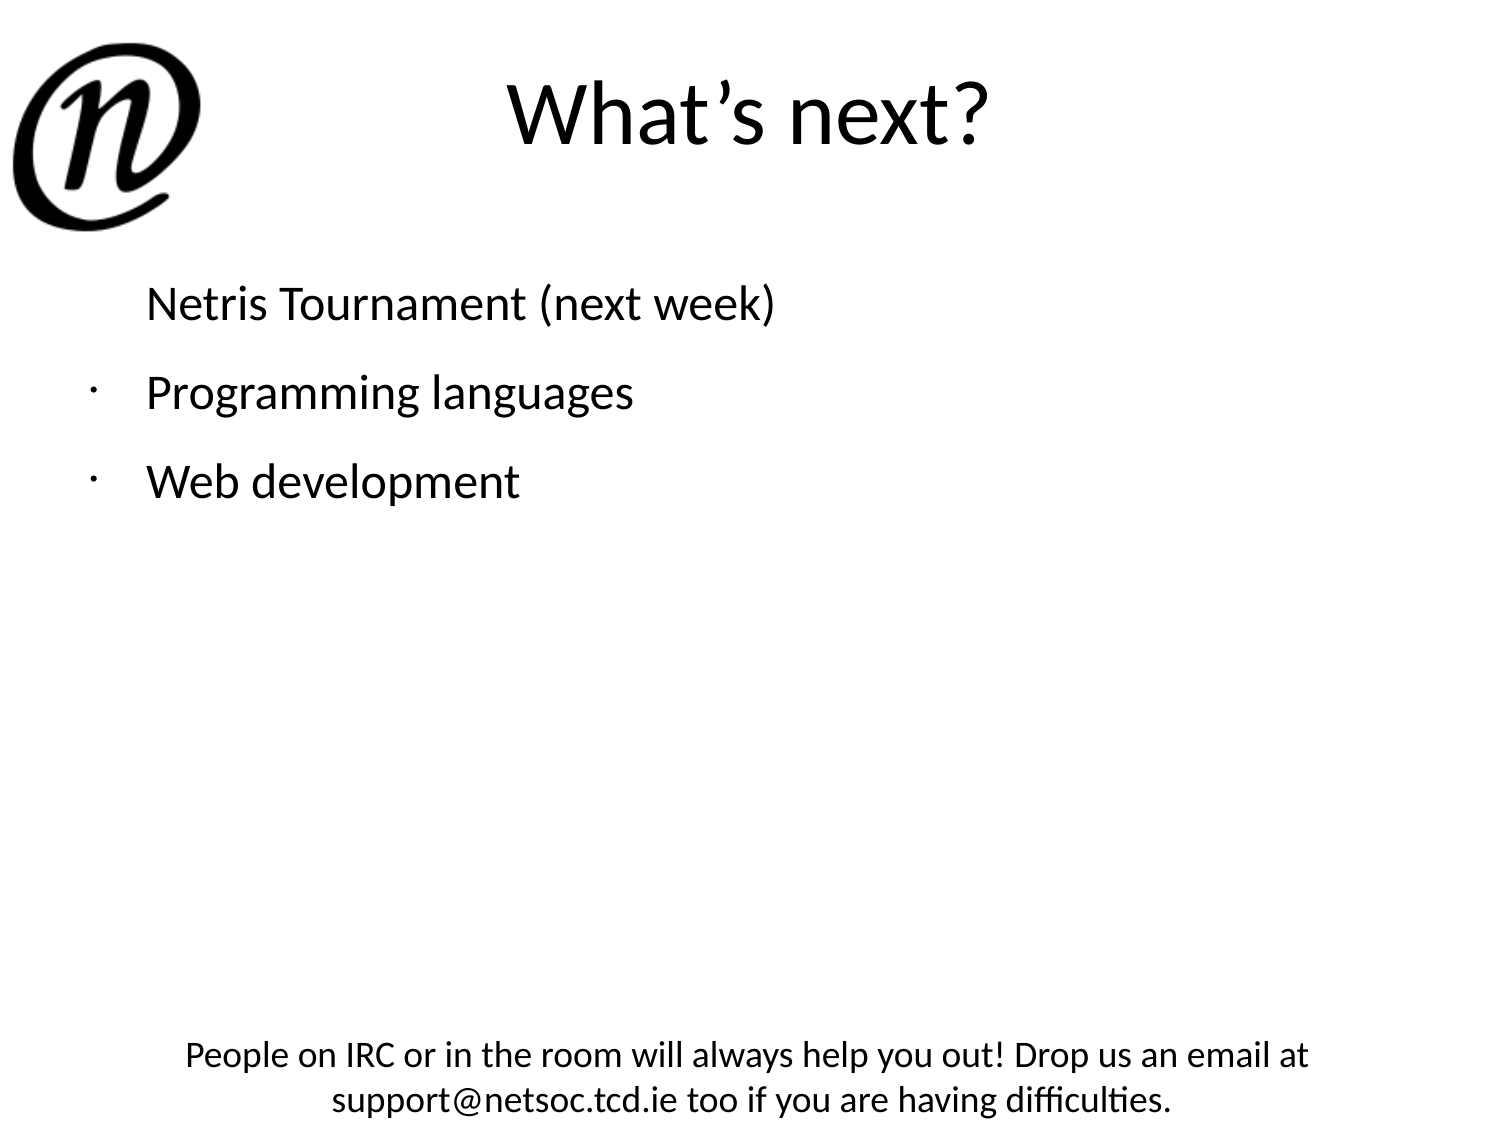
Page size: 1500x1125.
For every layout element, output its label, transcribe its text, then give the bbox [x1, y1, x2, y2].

picture [0, 30, 214, 245]
title What’s next? [75, 45, 1425, 233]
list Netris Tournament (next week) Programming languages Web development [75, 262, 1425, 1005]
text_box People on IRC or in the room will always help you out! Drop us an email at support@netsoc.tcd.ie too if you are having difficulties. [2, 1022, 1500, 1125]
